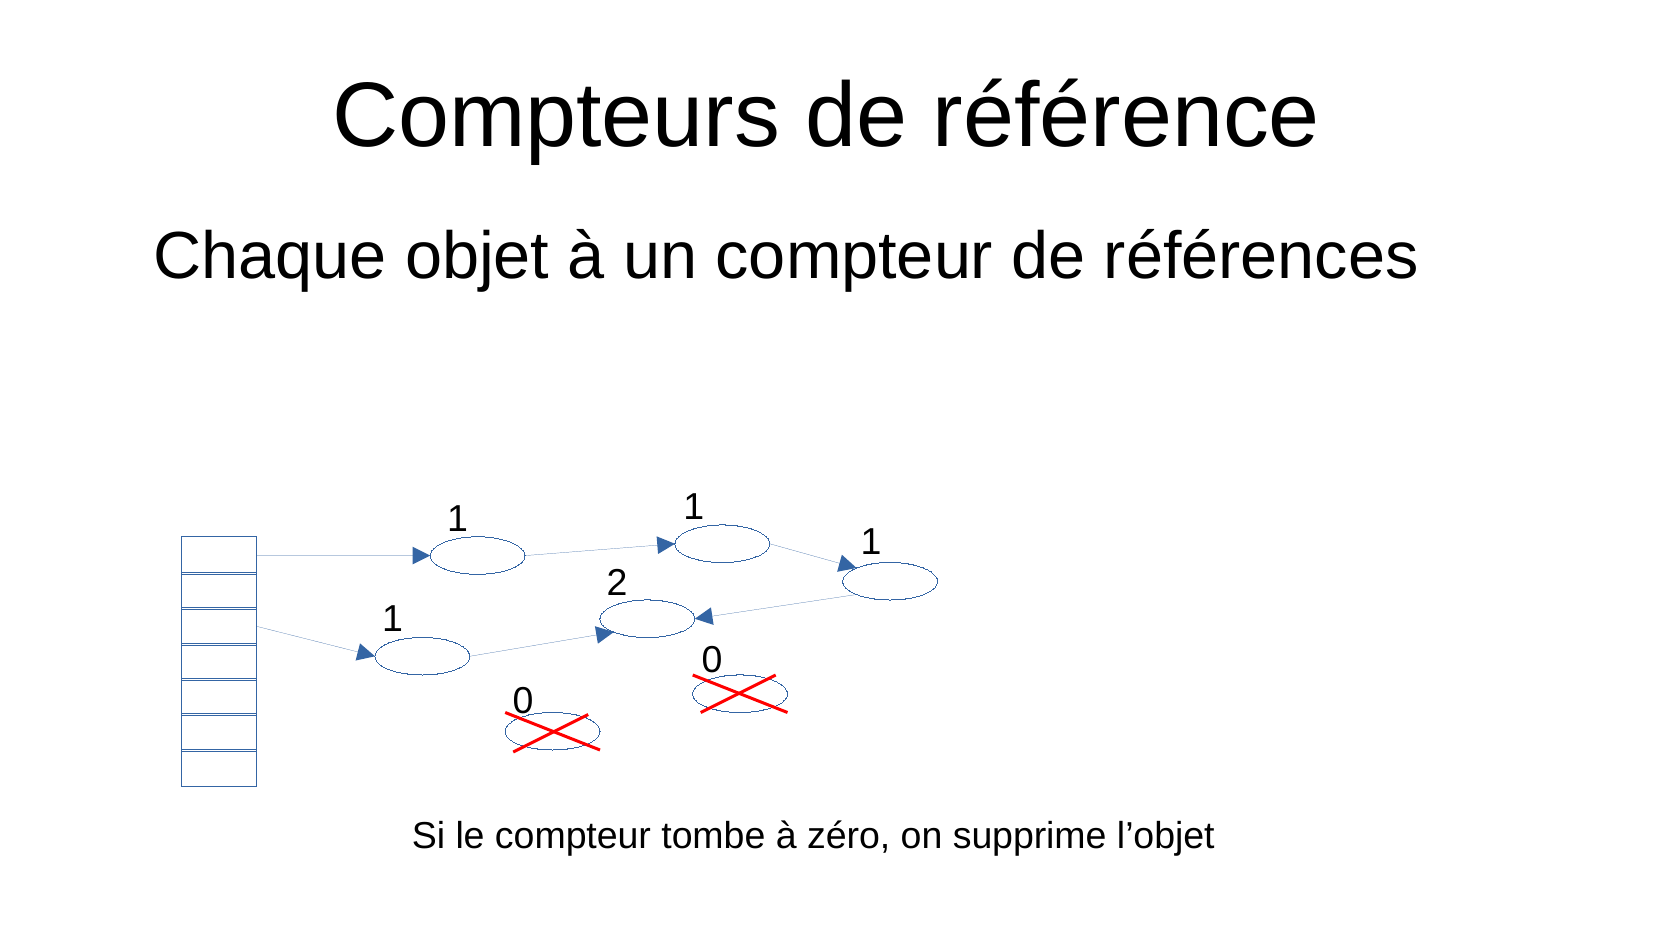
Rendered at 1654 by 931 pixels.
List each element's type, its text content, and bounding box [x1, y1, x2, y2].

list Chaque objet à un compteur de références [82, 217, 1571, 451]
text_box 0 [497, 671, 549, 729]
text_box 0 [686, 630, 738, 688]
text_box 1 [668, 477, 719, 535]
text_box 1 [845, 513, 897, 571]
text_box 1 [367, 589, 418, 647]
text_box 1 [432, 489, 483, 547]
title Compteurs de référence [82, 37, 1571, 193]
text_box Si le compteur tombe à zéro, on supprime l’objet [397, 807, 1230, 865]
text_box 2 [591, 554, 643, 612]
